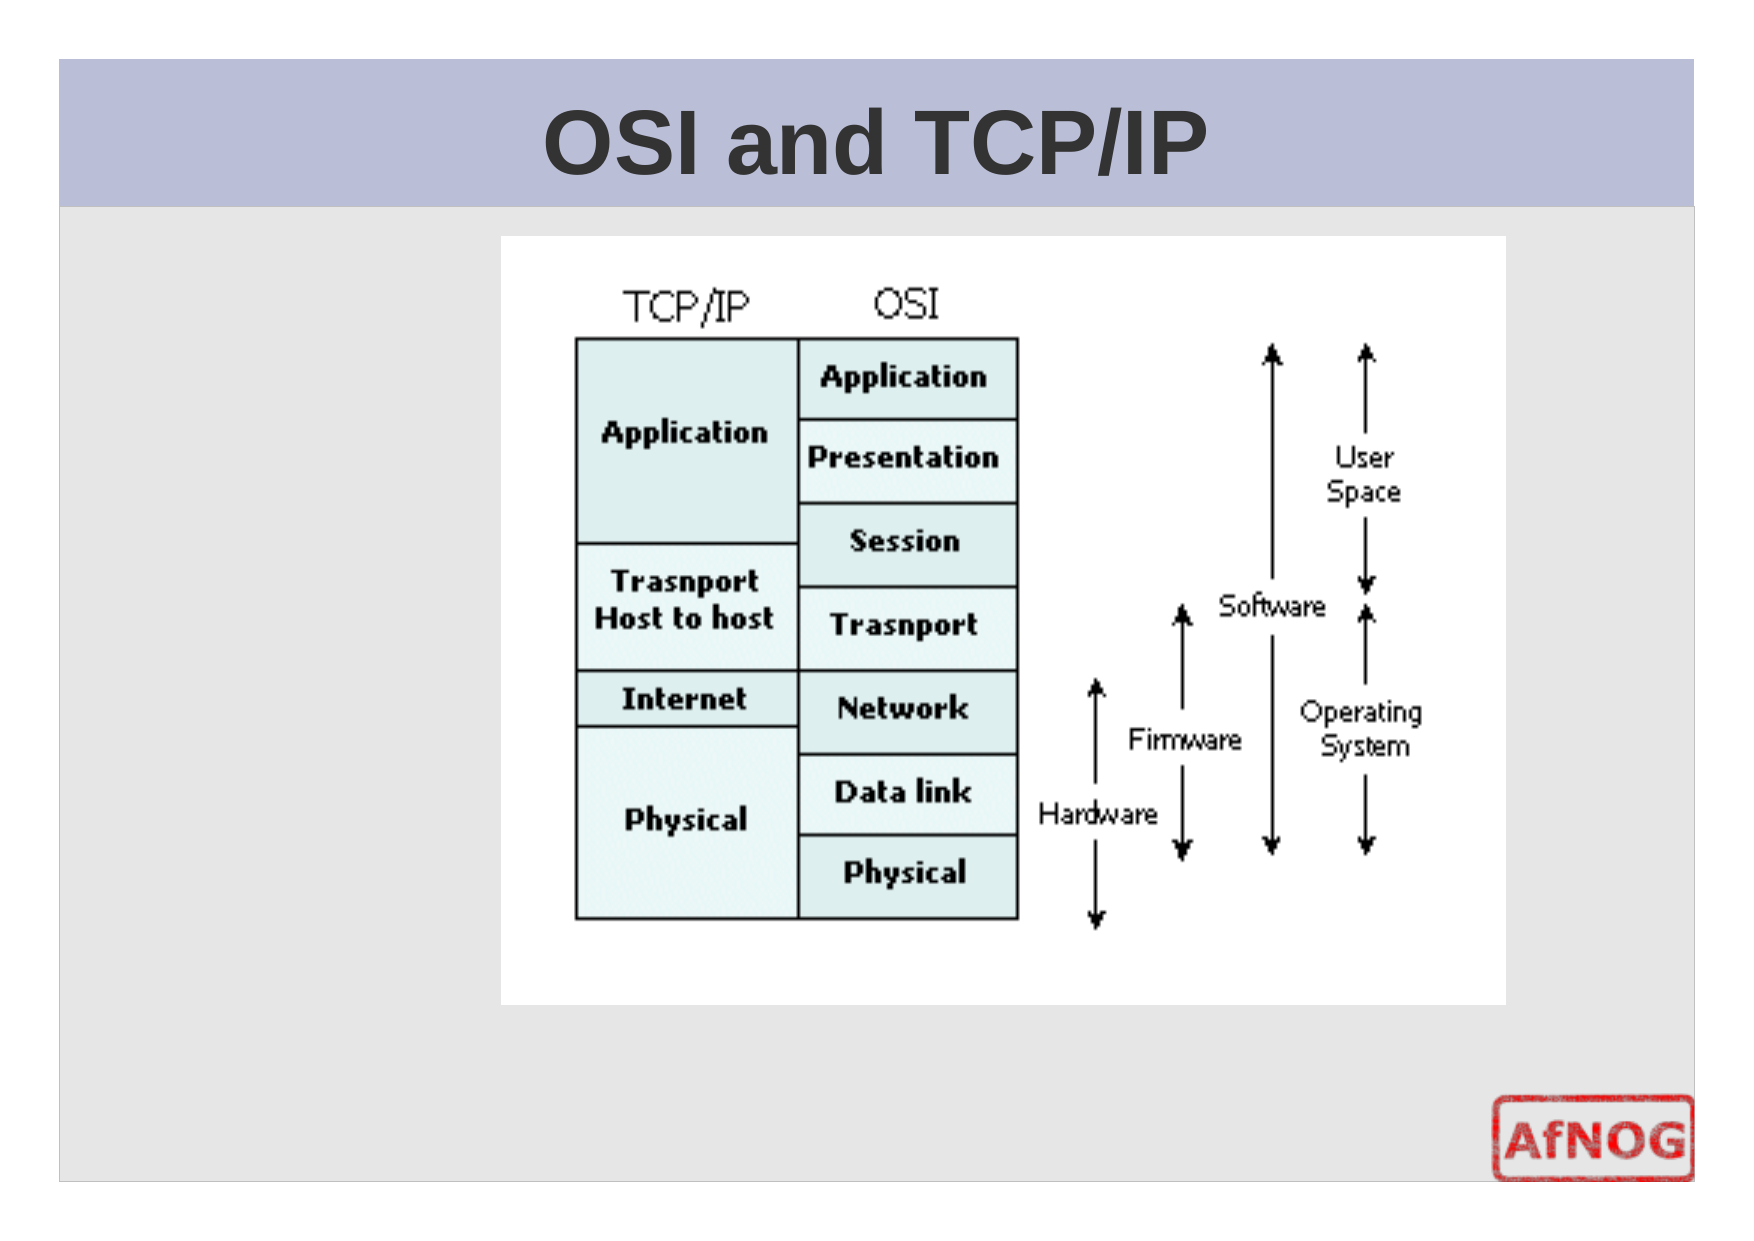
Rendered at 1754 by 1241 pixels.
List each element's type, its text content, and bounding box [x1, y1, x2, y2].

picture [1490, 1092, 1695, 1182]
title OSI and TCP/IP [59, 48, 1695, 237]
picture [501, 237, 1506, 1005]
